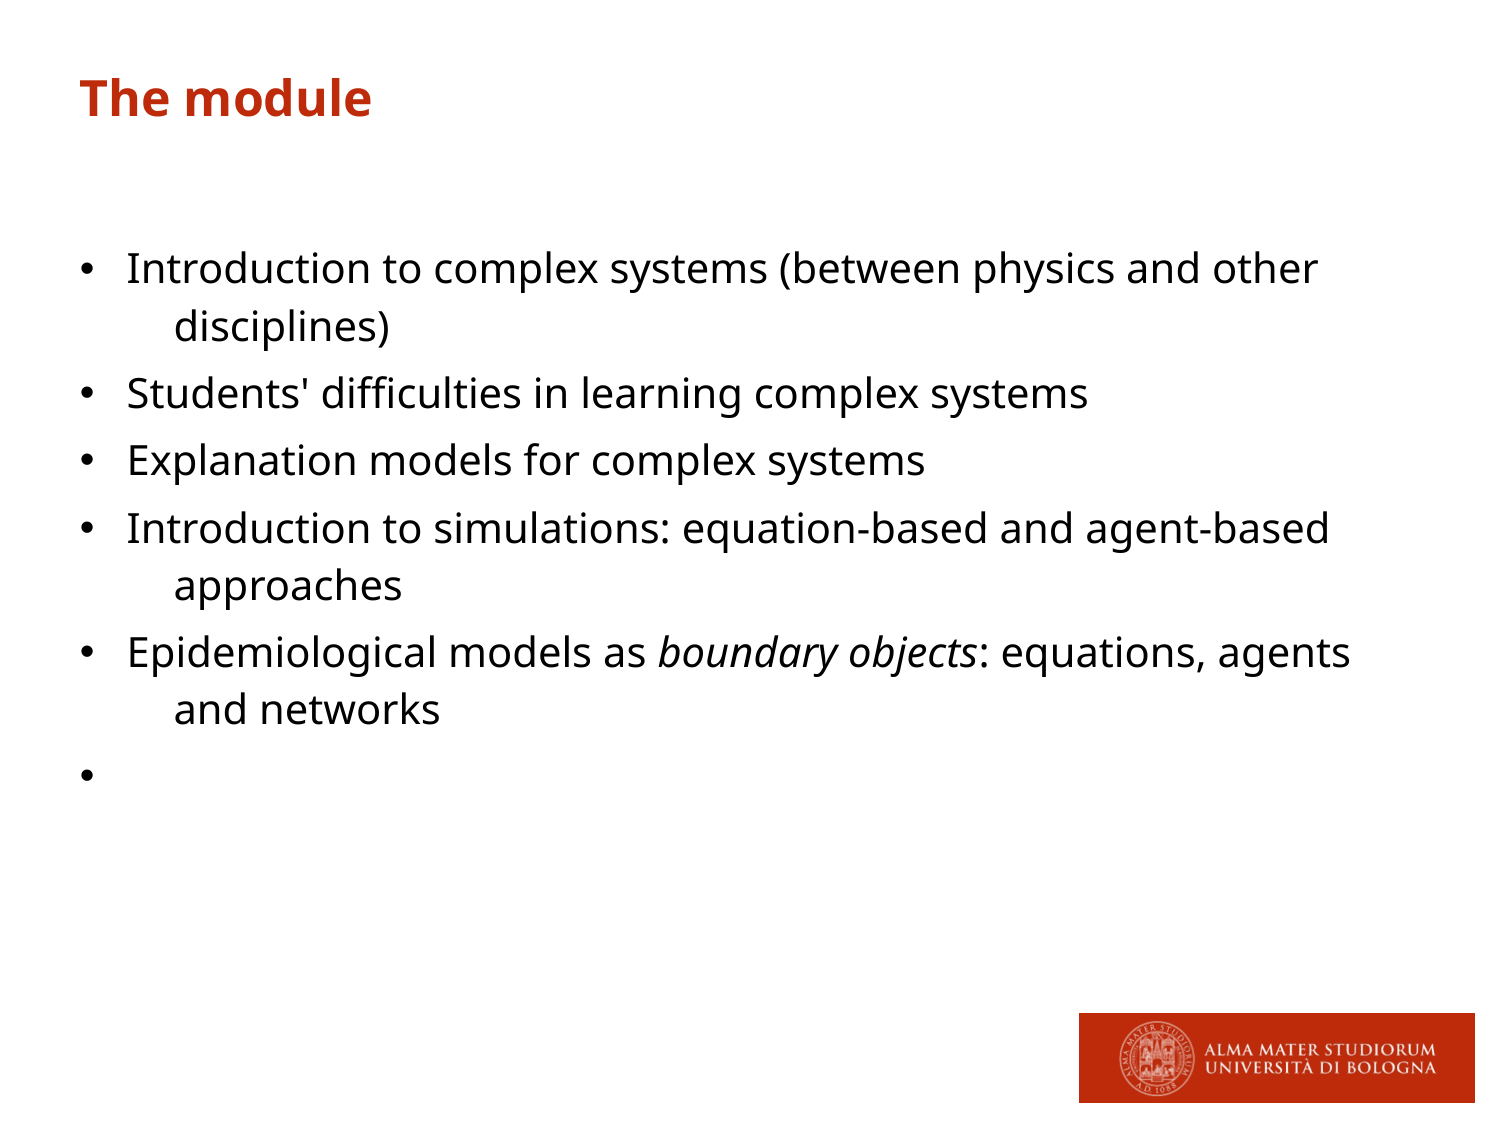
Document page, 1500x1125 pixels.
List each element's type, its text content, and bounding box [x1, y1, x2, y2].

list The module [64, 78, 1447, 185]
list Introduction to complex systems (between physics and other disciplines) Students' difficulties in learning complex systems Explanation models for complex systems Introduction to simulations: equation-based and agent-based approaches Epidemiological models as boundary objects: equations, agents and networks [64, 231, 1447, 988]
